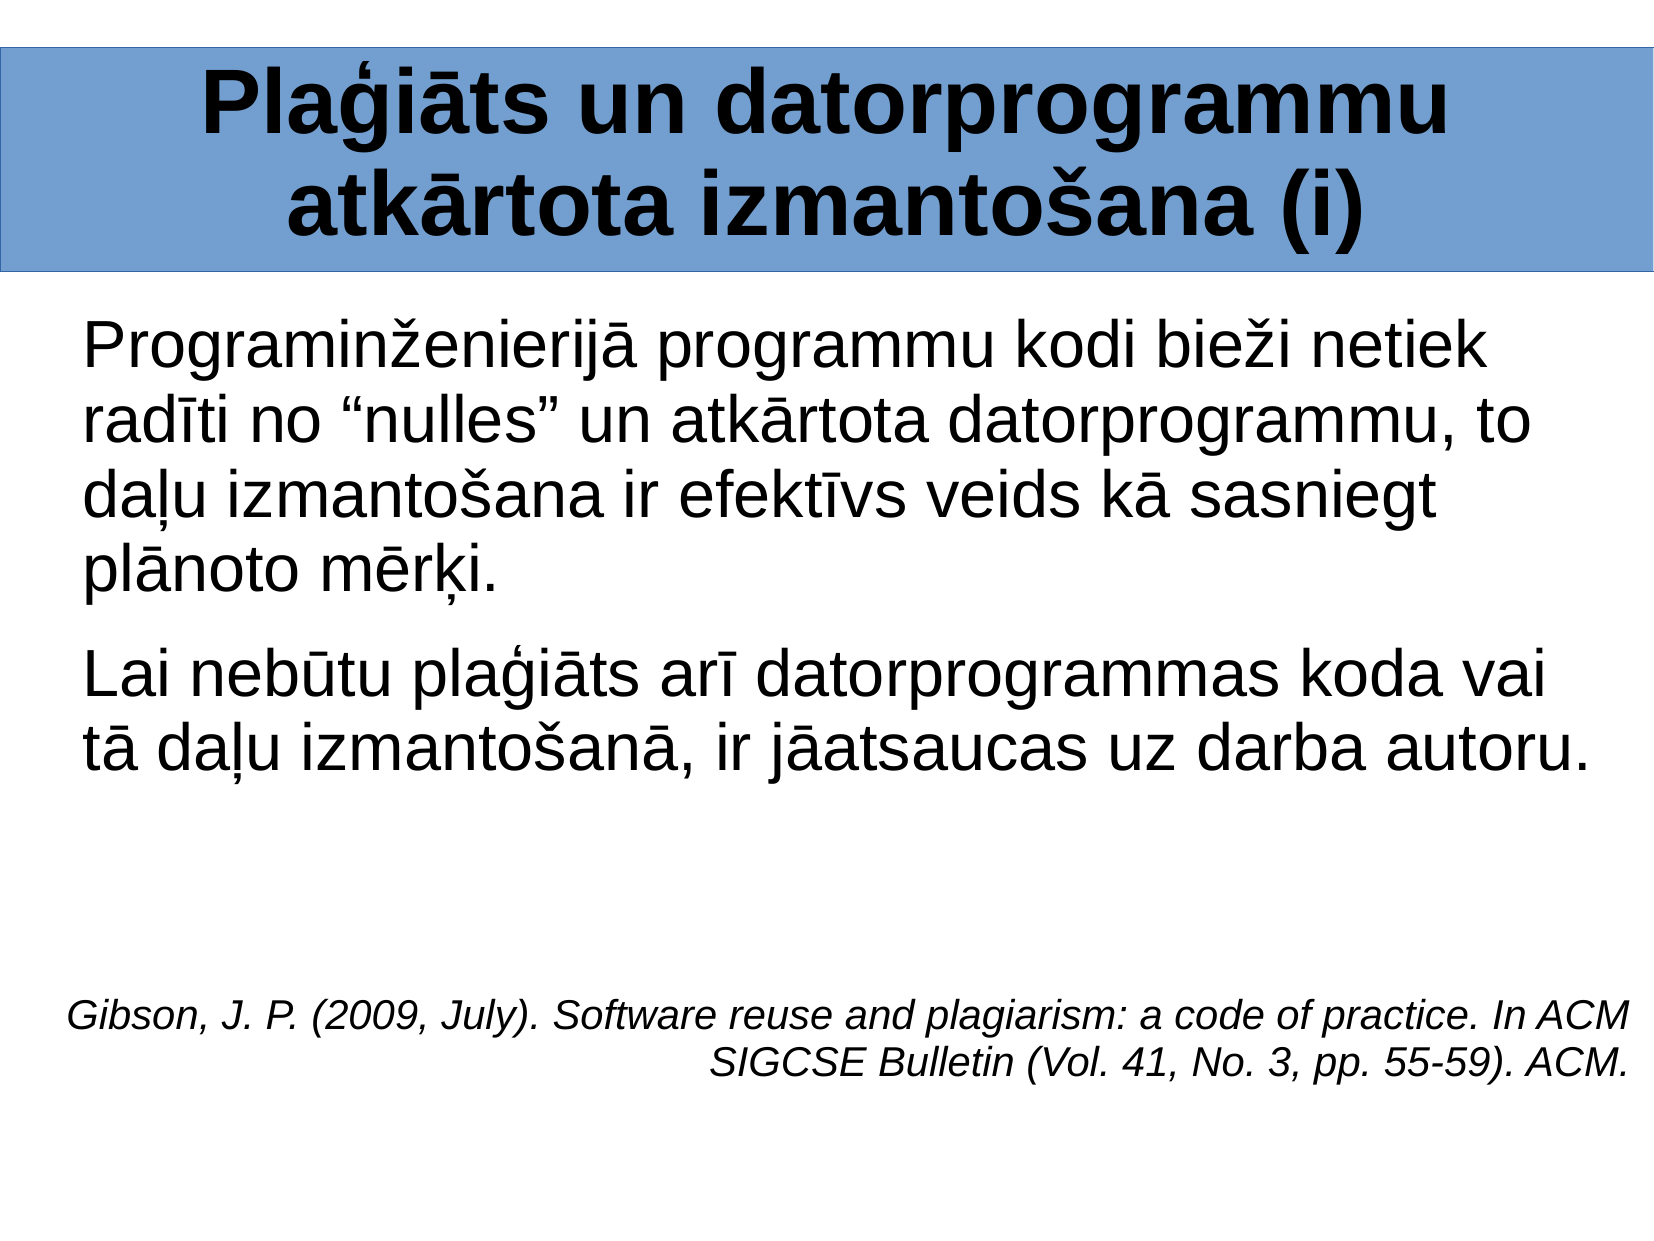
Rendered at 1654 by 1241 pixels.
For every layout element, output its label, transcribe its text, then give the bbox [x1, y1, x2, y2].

text_box Gibson, J. P. (2009, July). Software reuse and plagiarism: a code of practice. In ACM SIGCSE Bulletin (Vol. 41, No. 3, pp. 55-59). ACM. [0, 992, 1631, 1232]
title Plaģiāts un datorprogrammu atkārtota izmantošana (i) [82, 49, 1571, 257]
list Programinženierijā programmu kodi bieži netiek radīti no “nulles” un atkārtota datorprogrammu, to daļu izmantošana ir efektīvs veids kā sasniegt plānoto mērķi. Lai nebūtu plaģiāts arī datorprogrammas koda vai tā daļu izmantošanā, ir jāatsaucas uz darba autoru. [82, 307, 1619, 992]
text_box [0, 47, 1654, 272]
